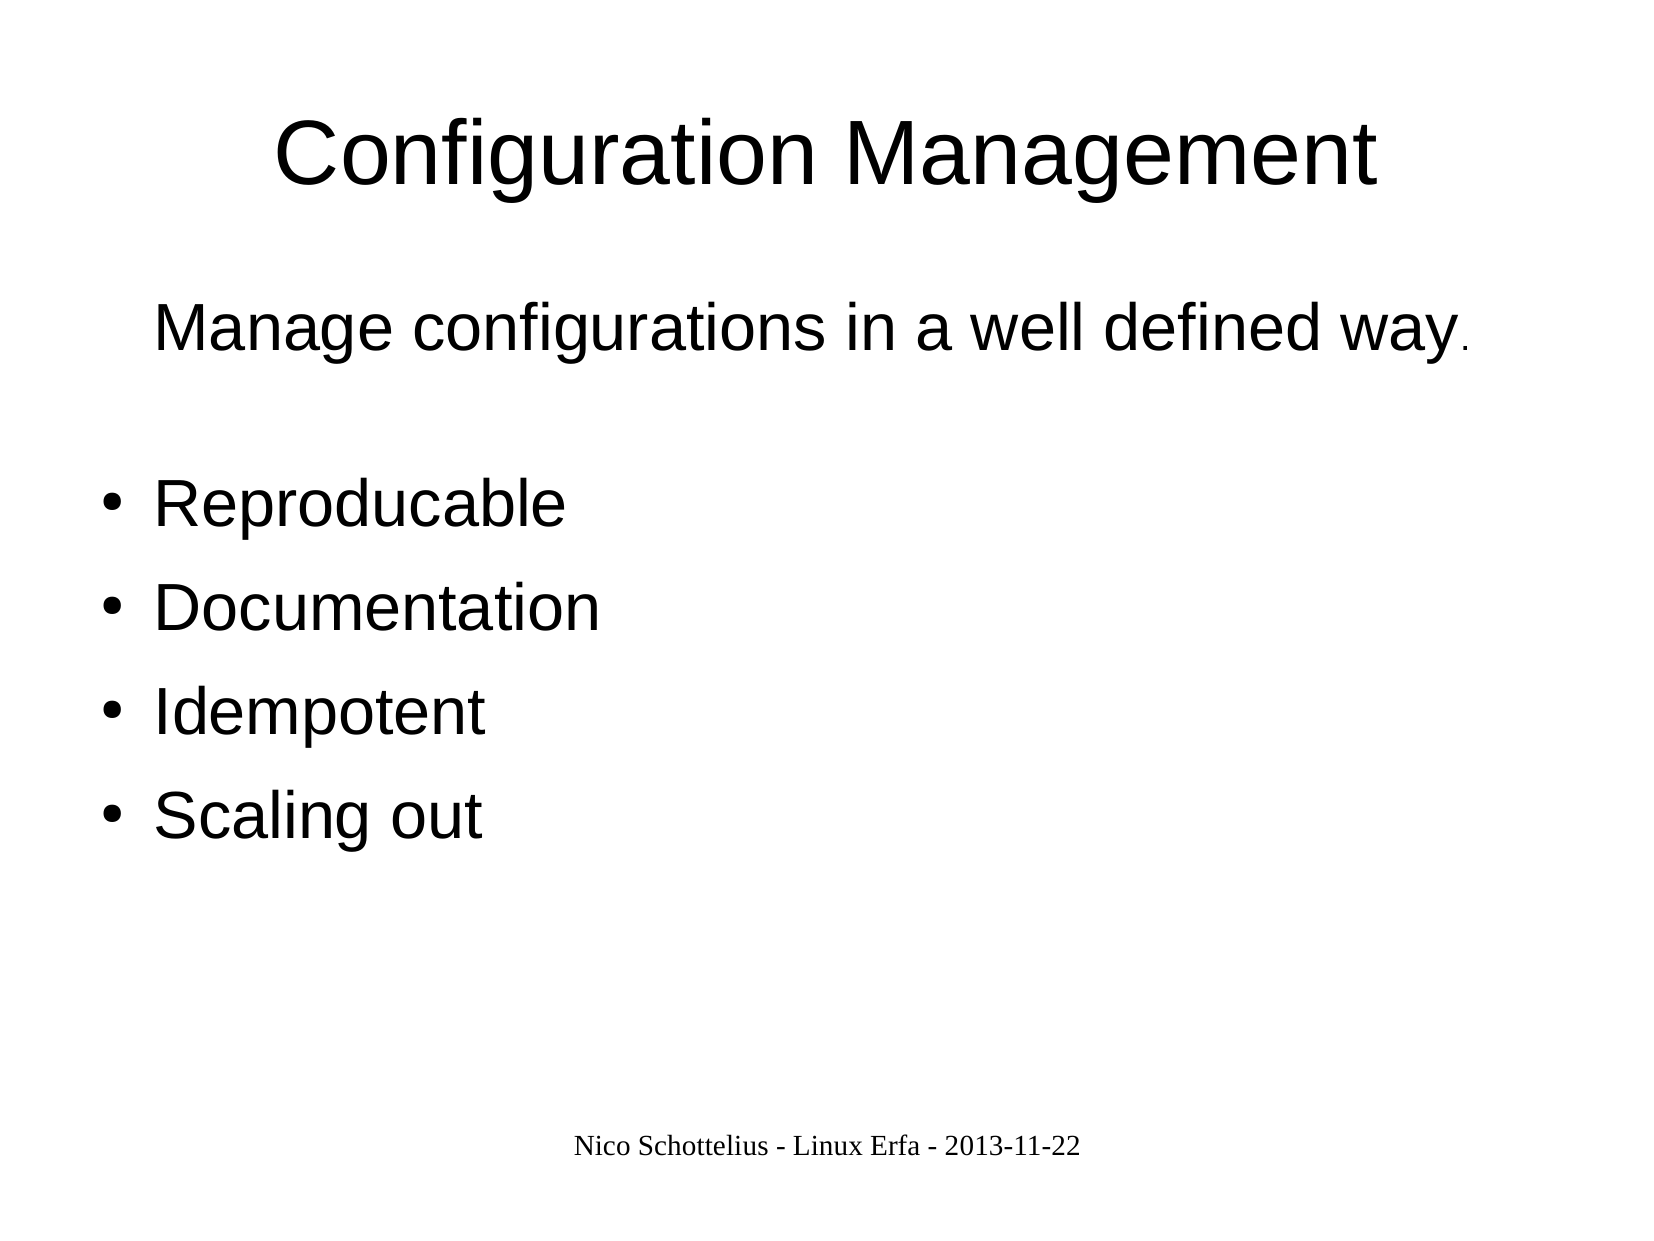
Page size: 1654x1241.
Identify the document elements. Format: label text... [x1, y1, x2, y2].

list Manage configurations in a well defined way. Reproducable Documentation Idempotent Scaling out [82, 290, 1538, 977]
title Configuration Management [82, 49, 1571, 257]
